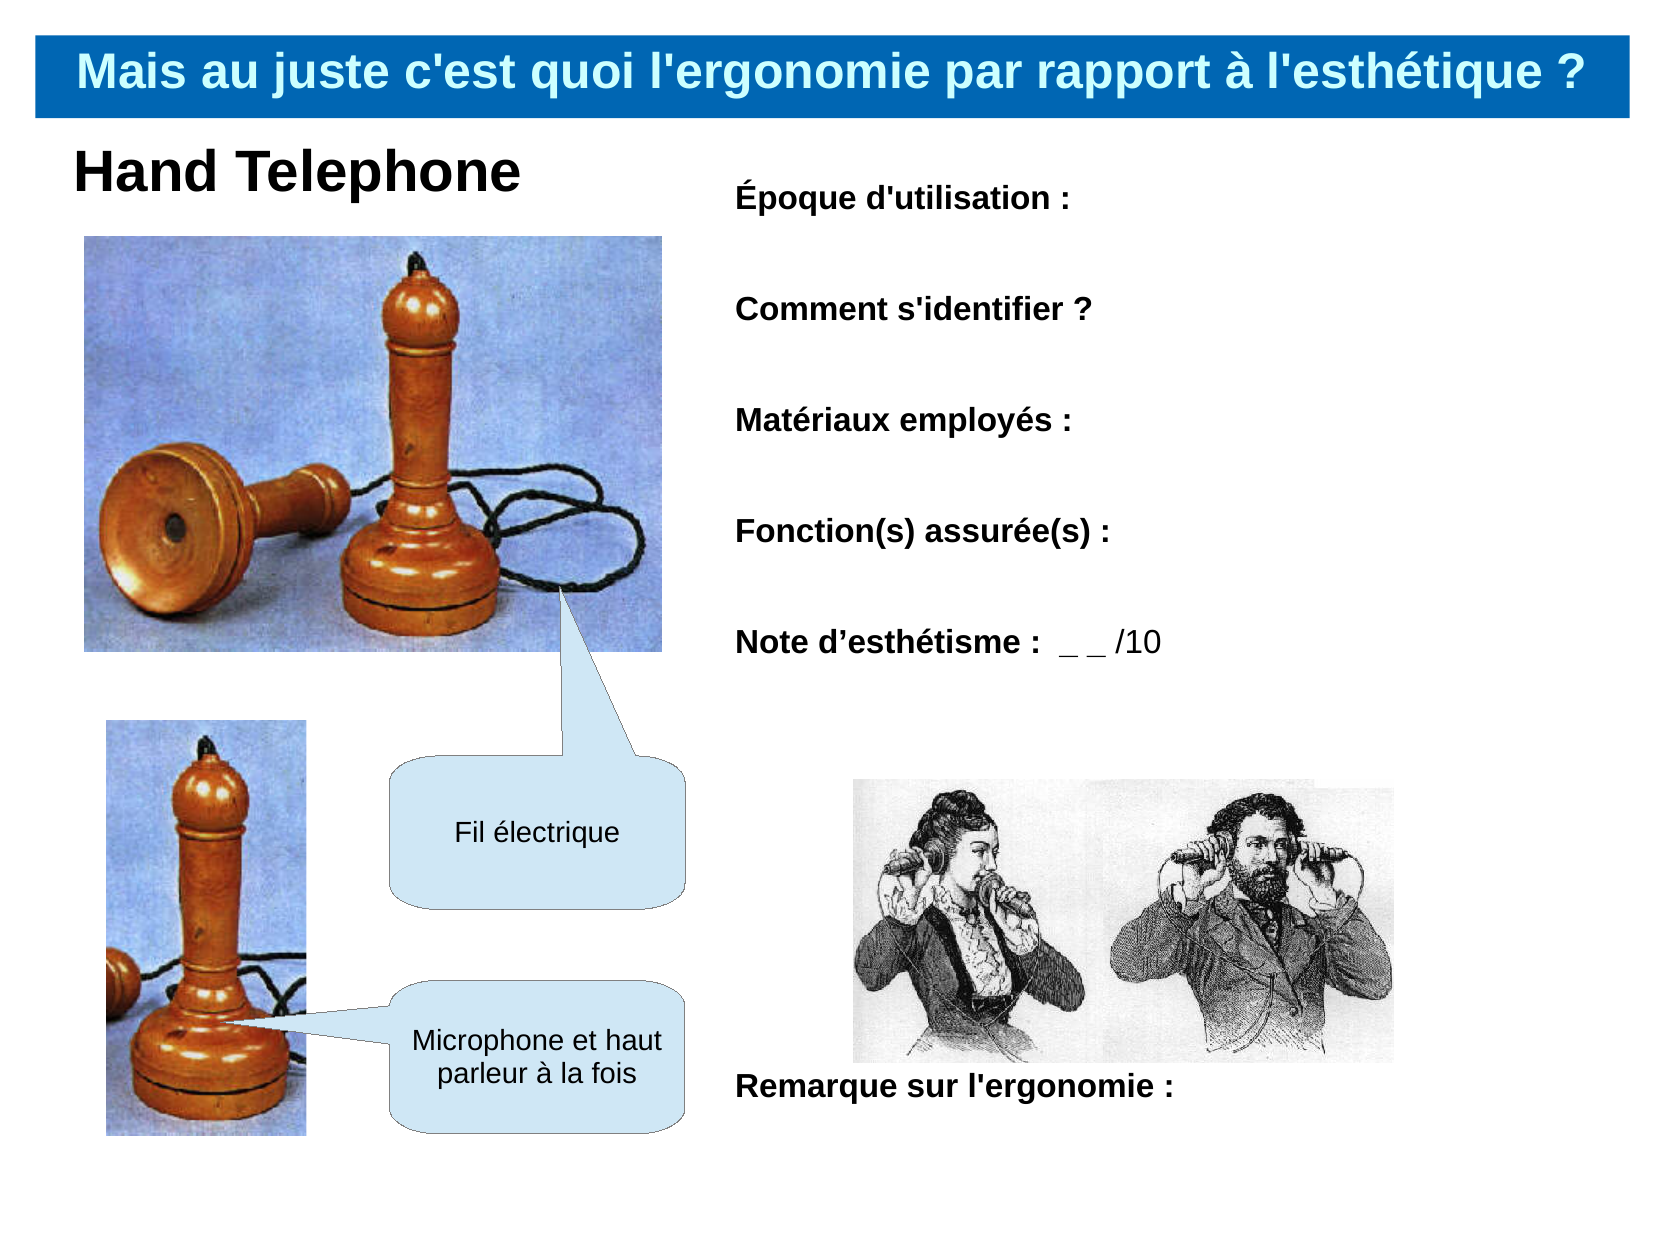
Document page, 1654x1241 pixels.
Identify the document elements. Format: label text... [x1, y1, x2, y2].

text_box Microphone et haut parleur à la fois [220, 980, 685, 1134]
picture [84, 236, 662, 652]
text_box Fil électrique [389, 586, 686, 910]
picture [853, 779, 1394, 1063]
text_box Mais au juste c'est quoi l'ergonomie par rapport à l'esthétique ? [35, 35, 1630, 119]
picture [106, 720, 307, 1137]
text_box Époque d'utilisation : Comment s'identifier ? Matériaux employés : Fonction(s) assurée(s) : Note d’esthétisme : _ _ /10 Remarque sur l'ergonomie : [720, 153, 1580, 1183]
text_box Hand Telephone [58, 131, 538, 213]
